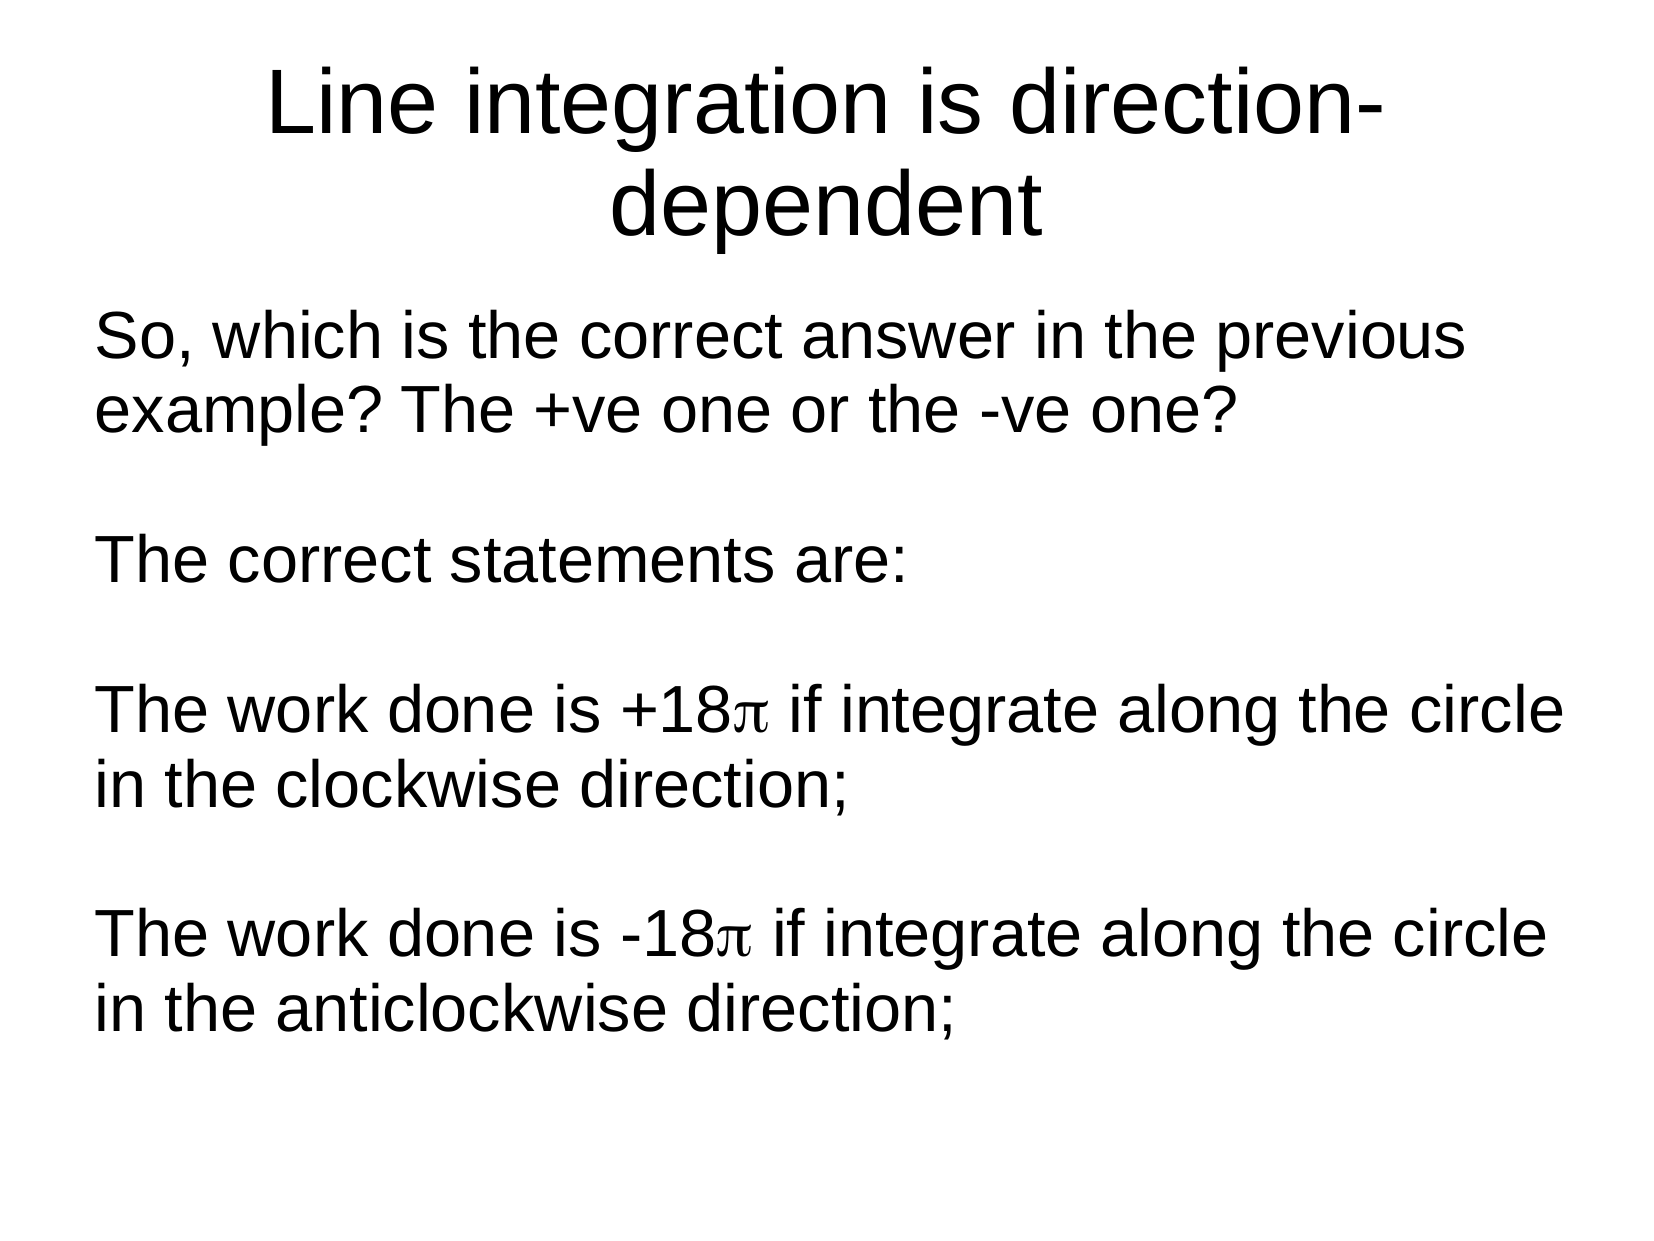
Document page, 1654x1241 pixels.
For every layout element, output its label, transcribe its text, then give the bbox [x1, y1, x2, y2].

subtitle So, which is the correct answer in the previous example? The +ve one or the -ve one? The correct statements are: The work done is +18p if integrate along the circle in the clockwise direction; The work done is -18p if integrate along the circle in the anticlockwise direction; [94, 297, 1583, 1121]
title Line integration is direction-dependent [82, 49, 1571, 257]
